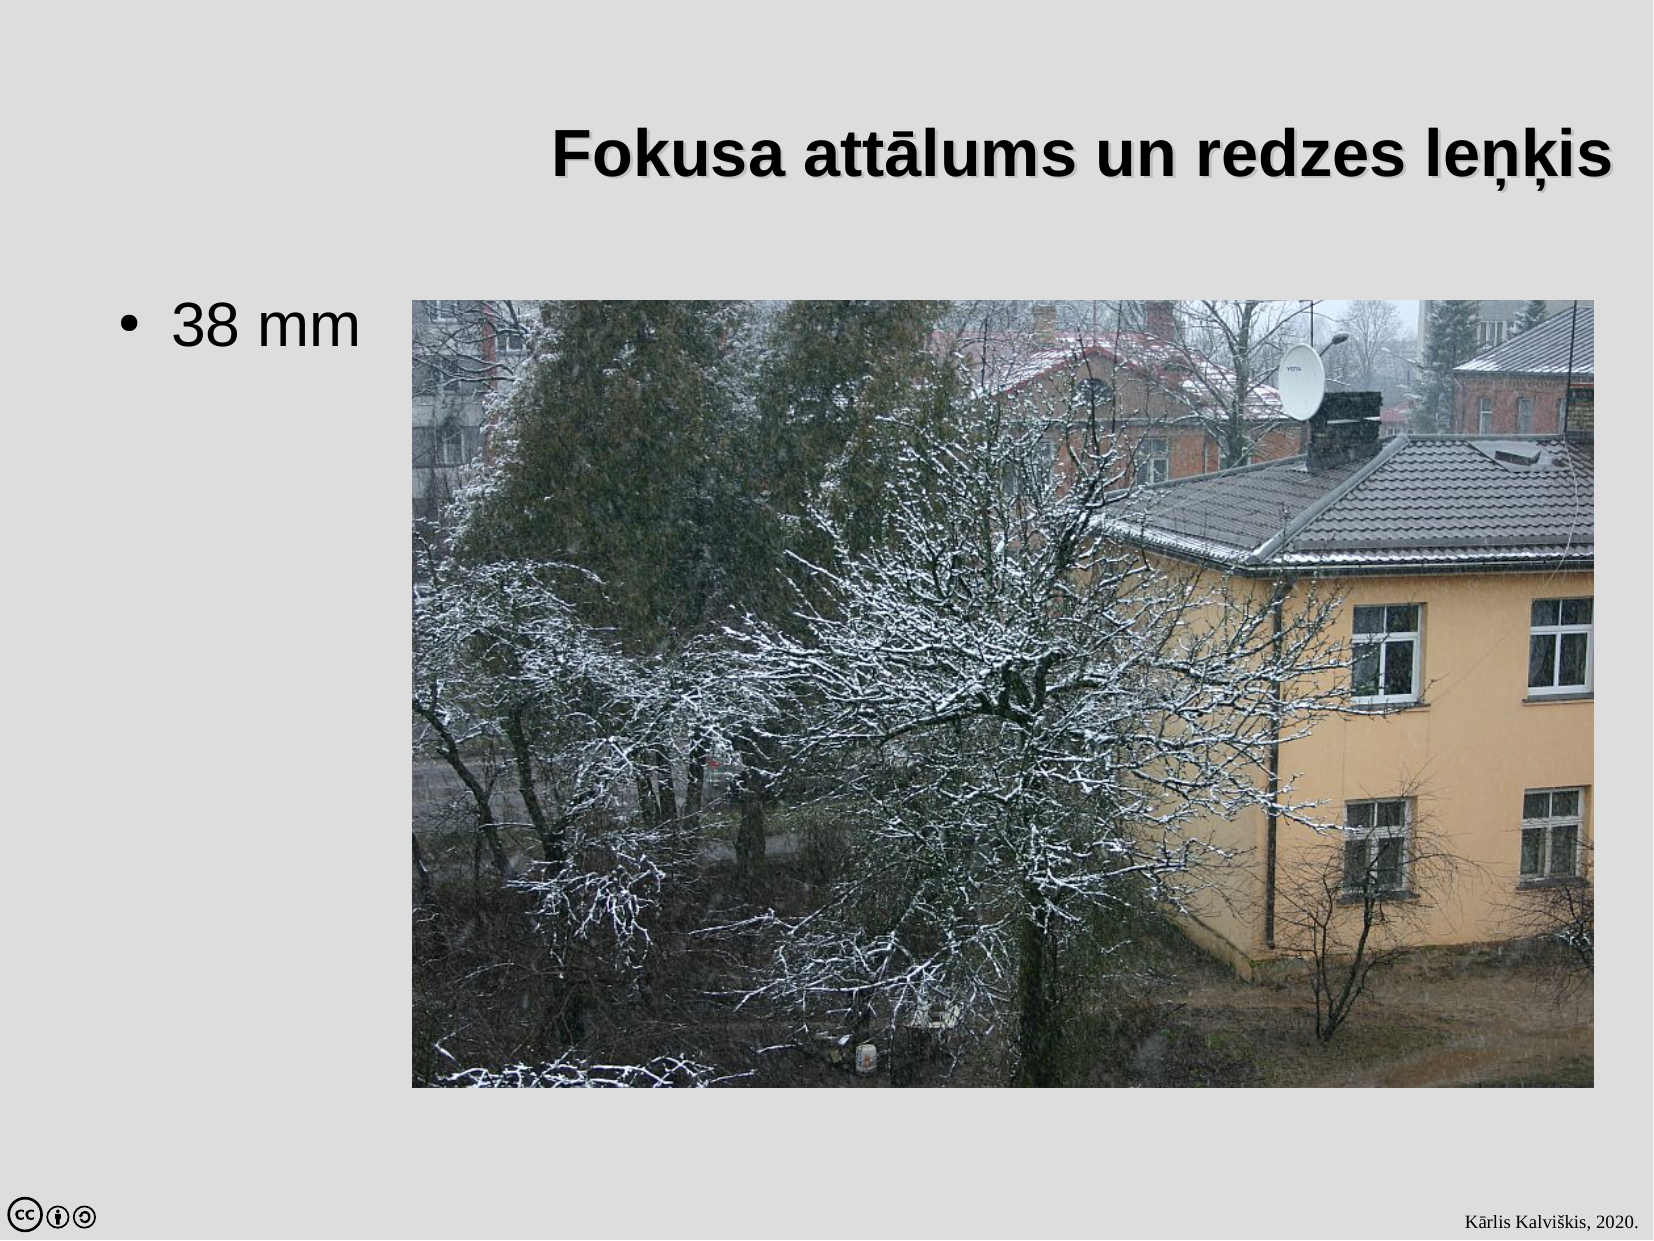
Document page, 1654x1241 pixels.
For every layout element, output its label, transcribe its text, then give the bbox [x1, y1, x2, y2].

picture [412, 300, 1594, 1089]
list 38 mm [82, 290, 1571, 1094]
title Fokusa attālums un redzes leņķis [42, 49, 1615, 257]
